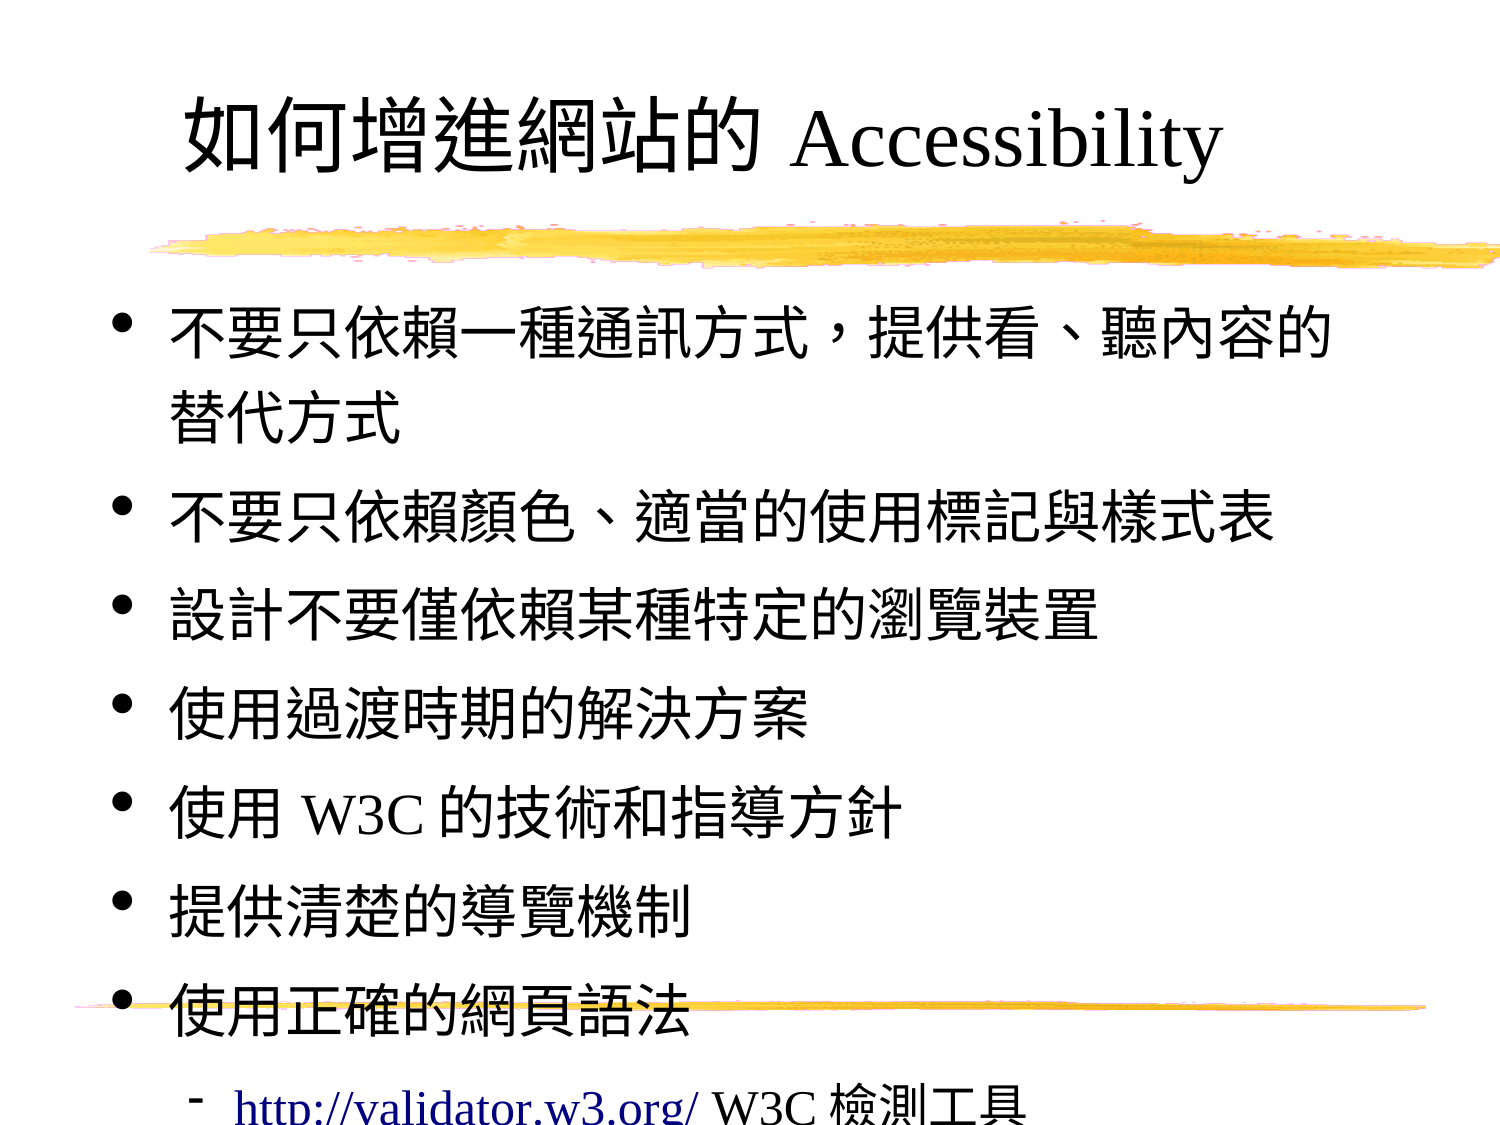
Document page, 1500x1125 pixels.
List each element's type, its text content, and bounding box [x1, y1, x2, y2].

title 如何增進網站的Accessibility [66, 30, 1342, 231]
picture [150, 215, 1500, 279]
list 不要只依賴一種通訊方式，提供看、聽內容的替代方式 不要只依賴顏色、適當的使用標記與樣式表 設計不要僅依賴某種特定的瀏覽裝置 使用過渡時期的解決方案 使用W3C的技術和指導方針 提供清楚的導覽機制 使用正確的網頁語法 http://validator.w3.org/ W3C檢測工具 [112, 287, 1388, 1010]
picture [75, 999, 178, 1013]
picture [672, 999, 1426, 1013]
